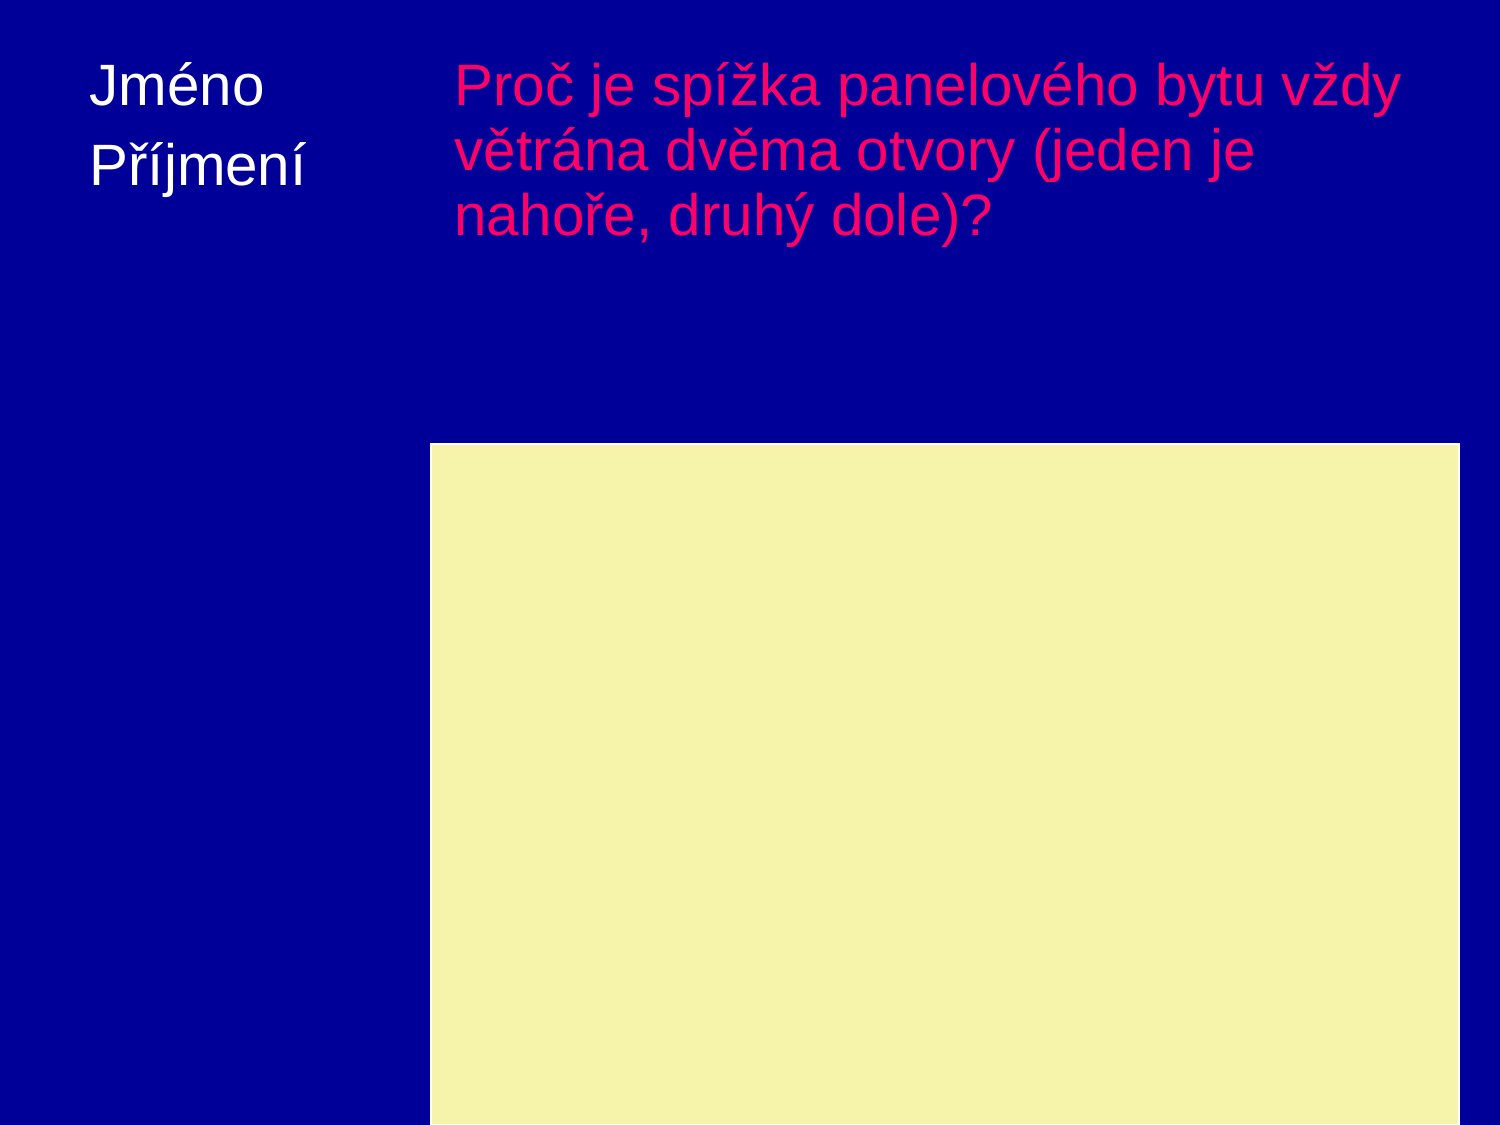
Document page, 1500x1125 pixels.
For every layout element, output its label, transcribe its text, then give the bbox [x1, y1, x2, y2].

text_box Jméno Příjmení [75, 45, 440, 525]
text_box [430, 444, 1459, 1125]
text_box Proč je spížka panelového bytu vždy větrána dvěma otvory (jeden je nahoře, druhý dole)? [440, 45, 1459, 444]
